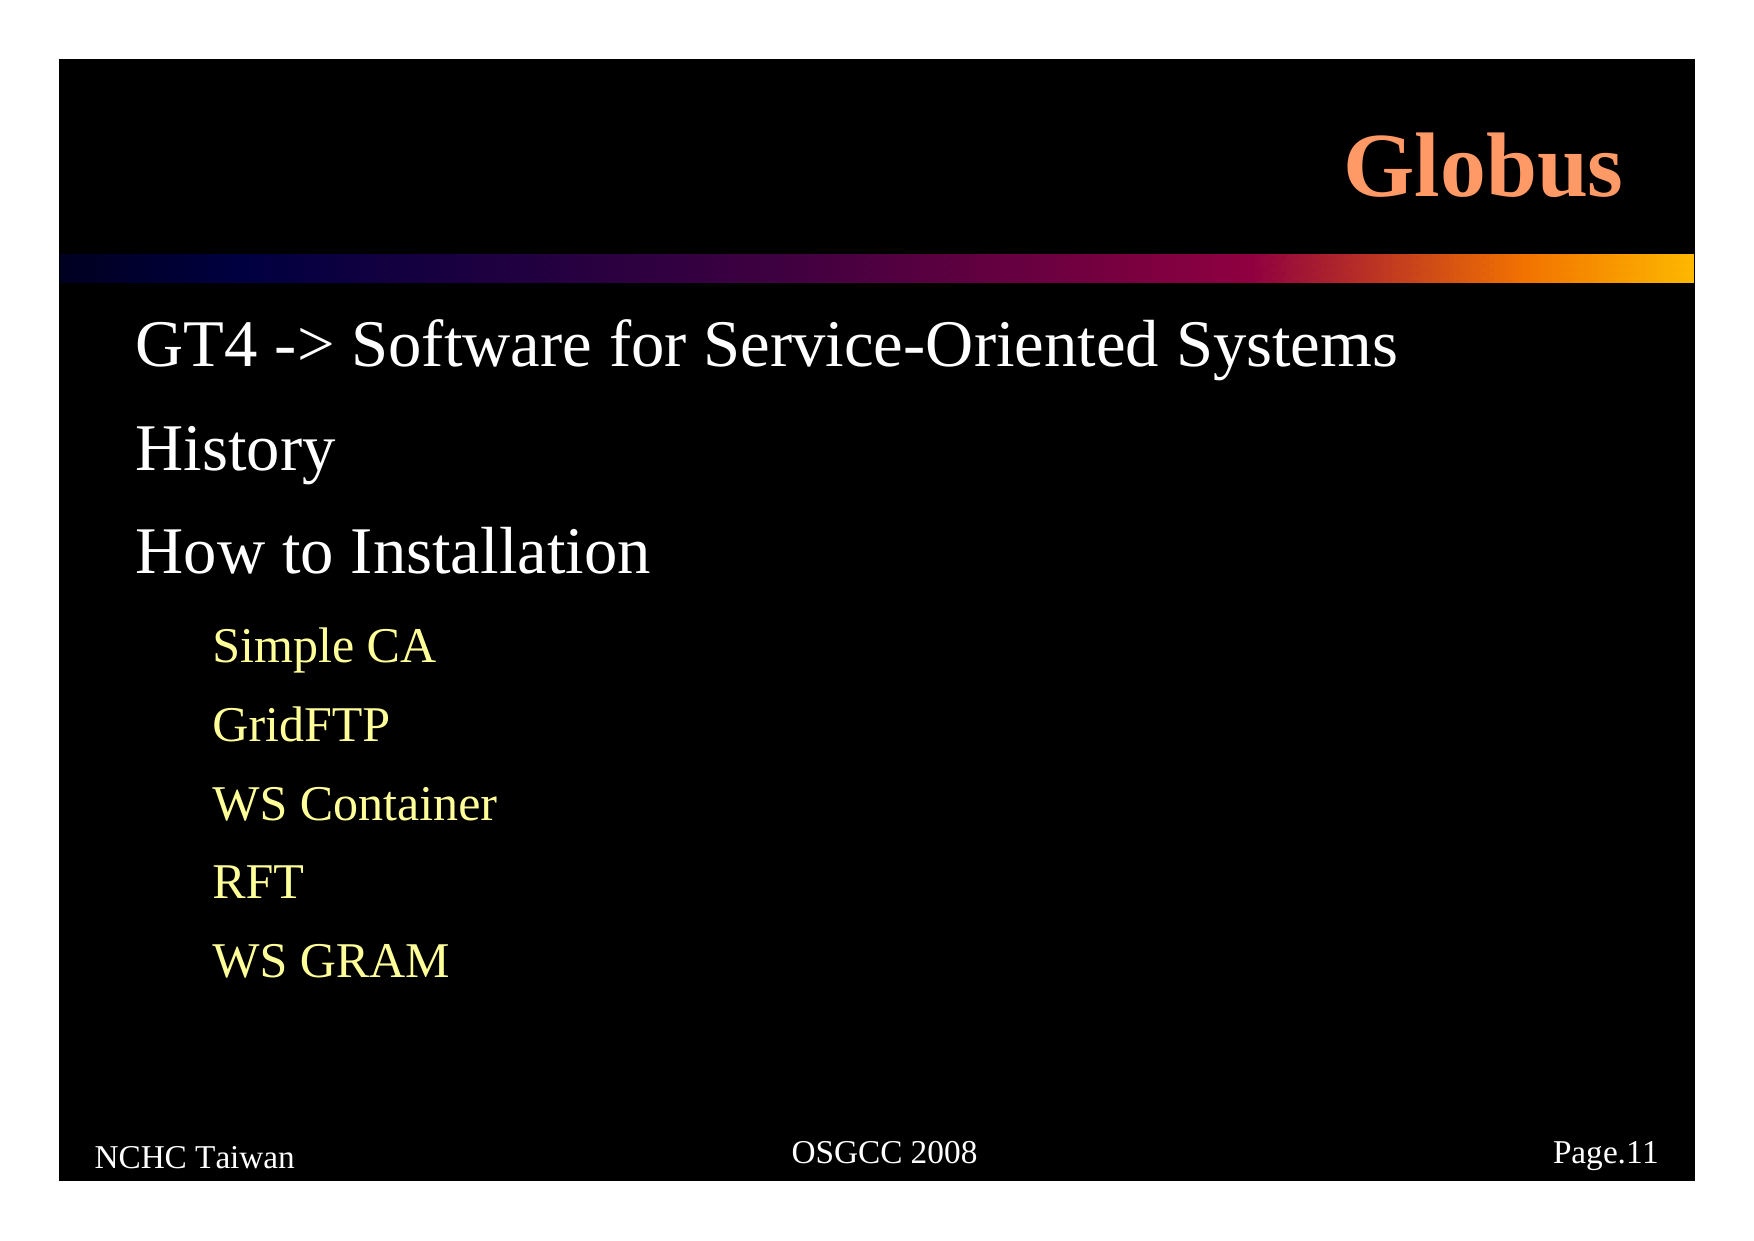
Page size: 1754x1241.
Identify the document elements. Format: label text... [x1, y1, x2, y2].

title Globus [118, 93, 1625, 238]
picture [60, 254, 1694, 283]
list GT4 -> Software for Service-Oriented Systems History How to Installation Simple CA GridFTP WS Container RFT WS GRAM [118, 307, 1610, 1075]
